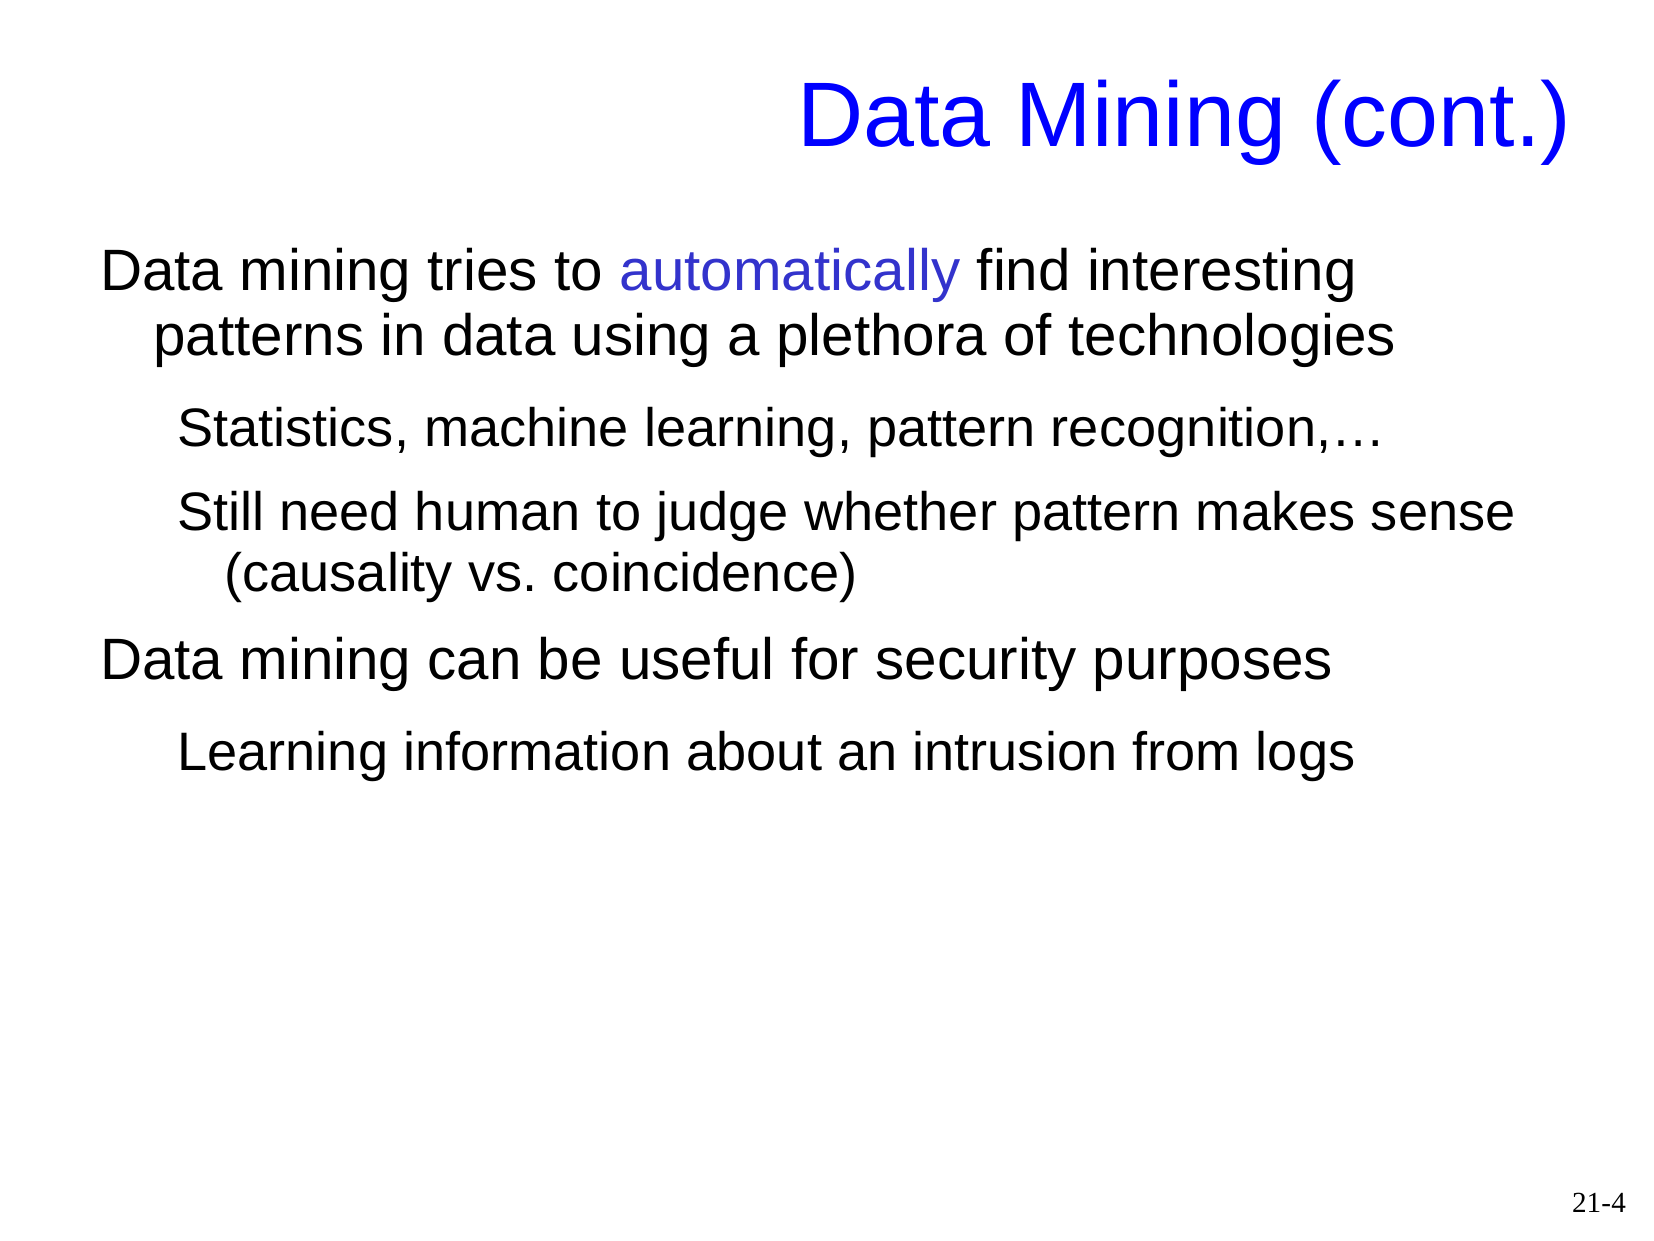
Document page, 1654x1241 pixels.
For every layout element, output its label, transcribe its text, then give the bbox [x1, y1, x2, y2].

list Data mining tries to automatically find interesting patterns in data using a plethora of technologies Statistics, machine learning, pattern recognition,… Still need human to judge whether pattern makes sense (causality vs. coincidence) Data mining can be useful for security purposes Learning information about an intrusion from logs [82, 237, 1571, 1170]
title Data Mining (cont.) [84, 11, 1573, 218]
